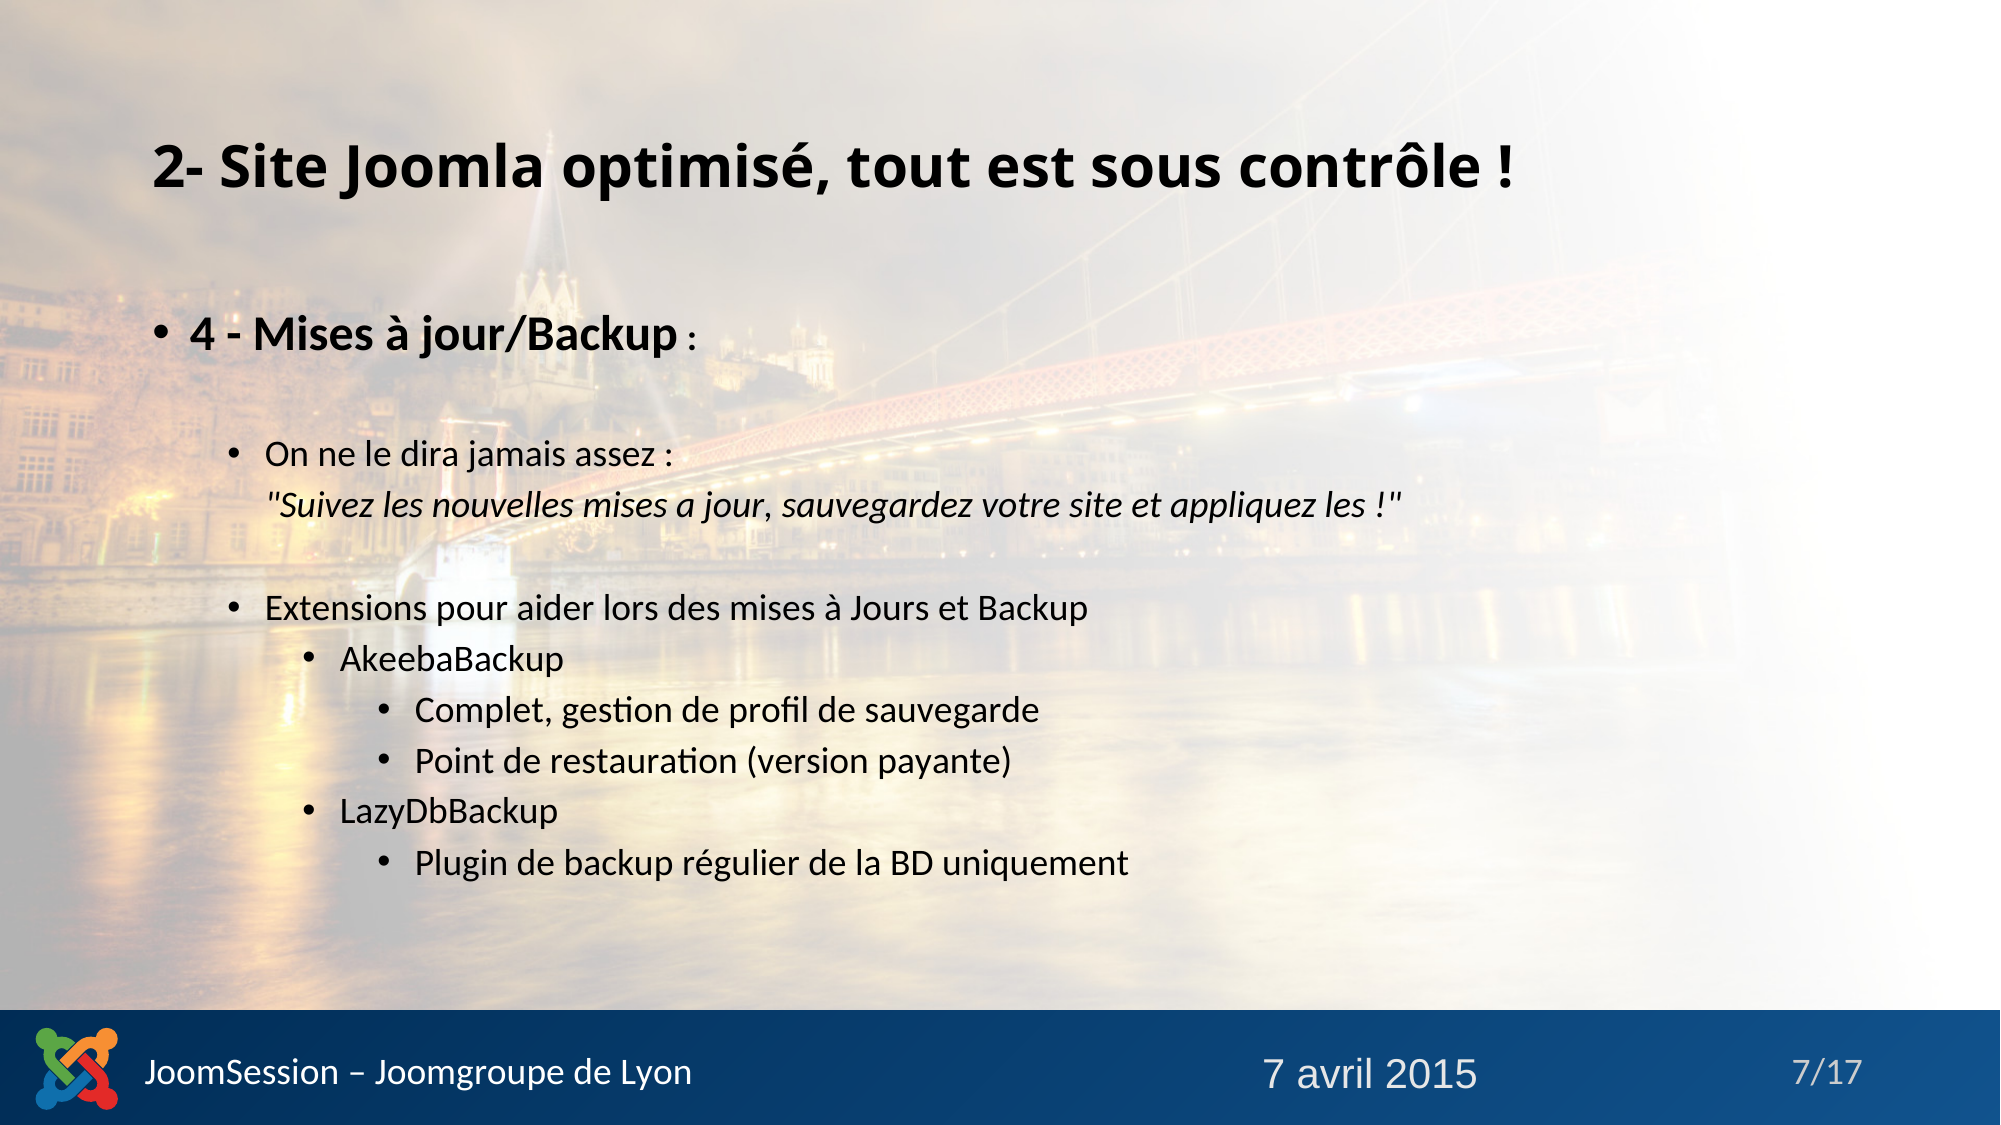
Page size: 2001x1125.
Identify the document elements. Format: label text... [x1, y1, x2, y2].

title 2- Site Joomla optimisé, tout est sous contrôle ! [137, 59, 1863, 278]
picture [0, 0, 2001, 1125]
list 4 - Mises à jour/Backup : On ne le dira jamais assez : "Suivez les nouvelles mises a jour, sauvegardez votre site et appliquez les !" Extensions pour aider lors des mises à Jours et Backup AkeebaBackup Complet, gestion de profil de sauvegarde Point de restauration (version payante) LazyDbBackup Plugin de backup régulier de la BD uniquement [137, 299, 1863, 952]
